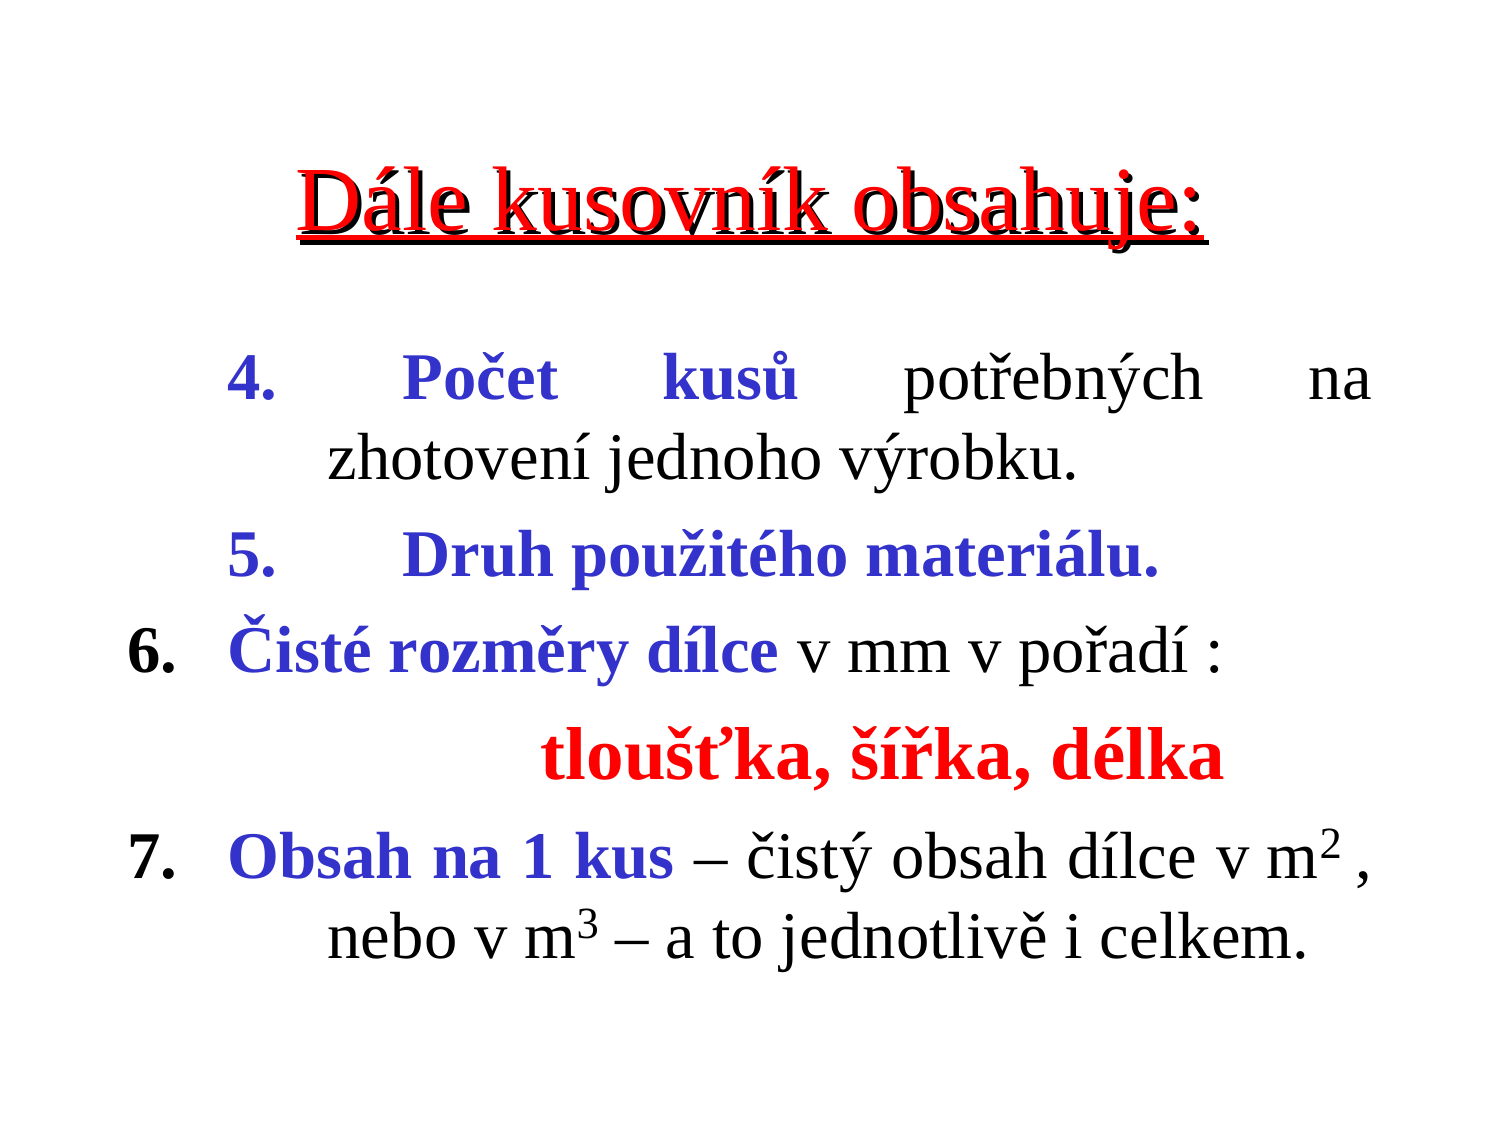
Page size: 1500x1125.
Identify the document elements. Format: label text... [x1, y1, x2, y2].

list 4. Počet kusů potřebných na zhotovení jednoho výrobku. 5. Druh použitého materiálu. Čisté rozměry dílce v mm v pořadí : tloušťka, šířka, délka Obsah na 1 kus – čistý obsah dílce v m2 , nebo v m3 – a to jednotlivě i celkem. [112, 324, 1388, 1000]
title Dále kusovník obsahuje: [112, 99, 1388, 288]
